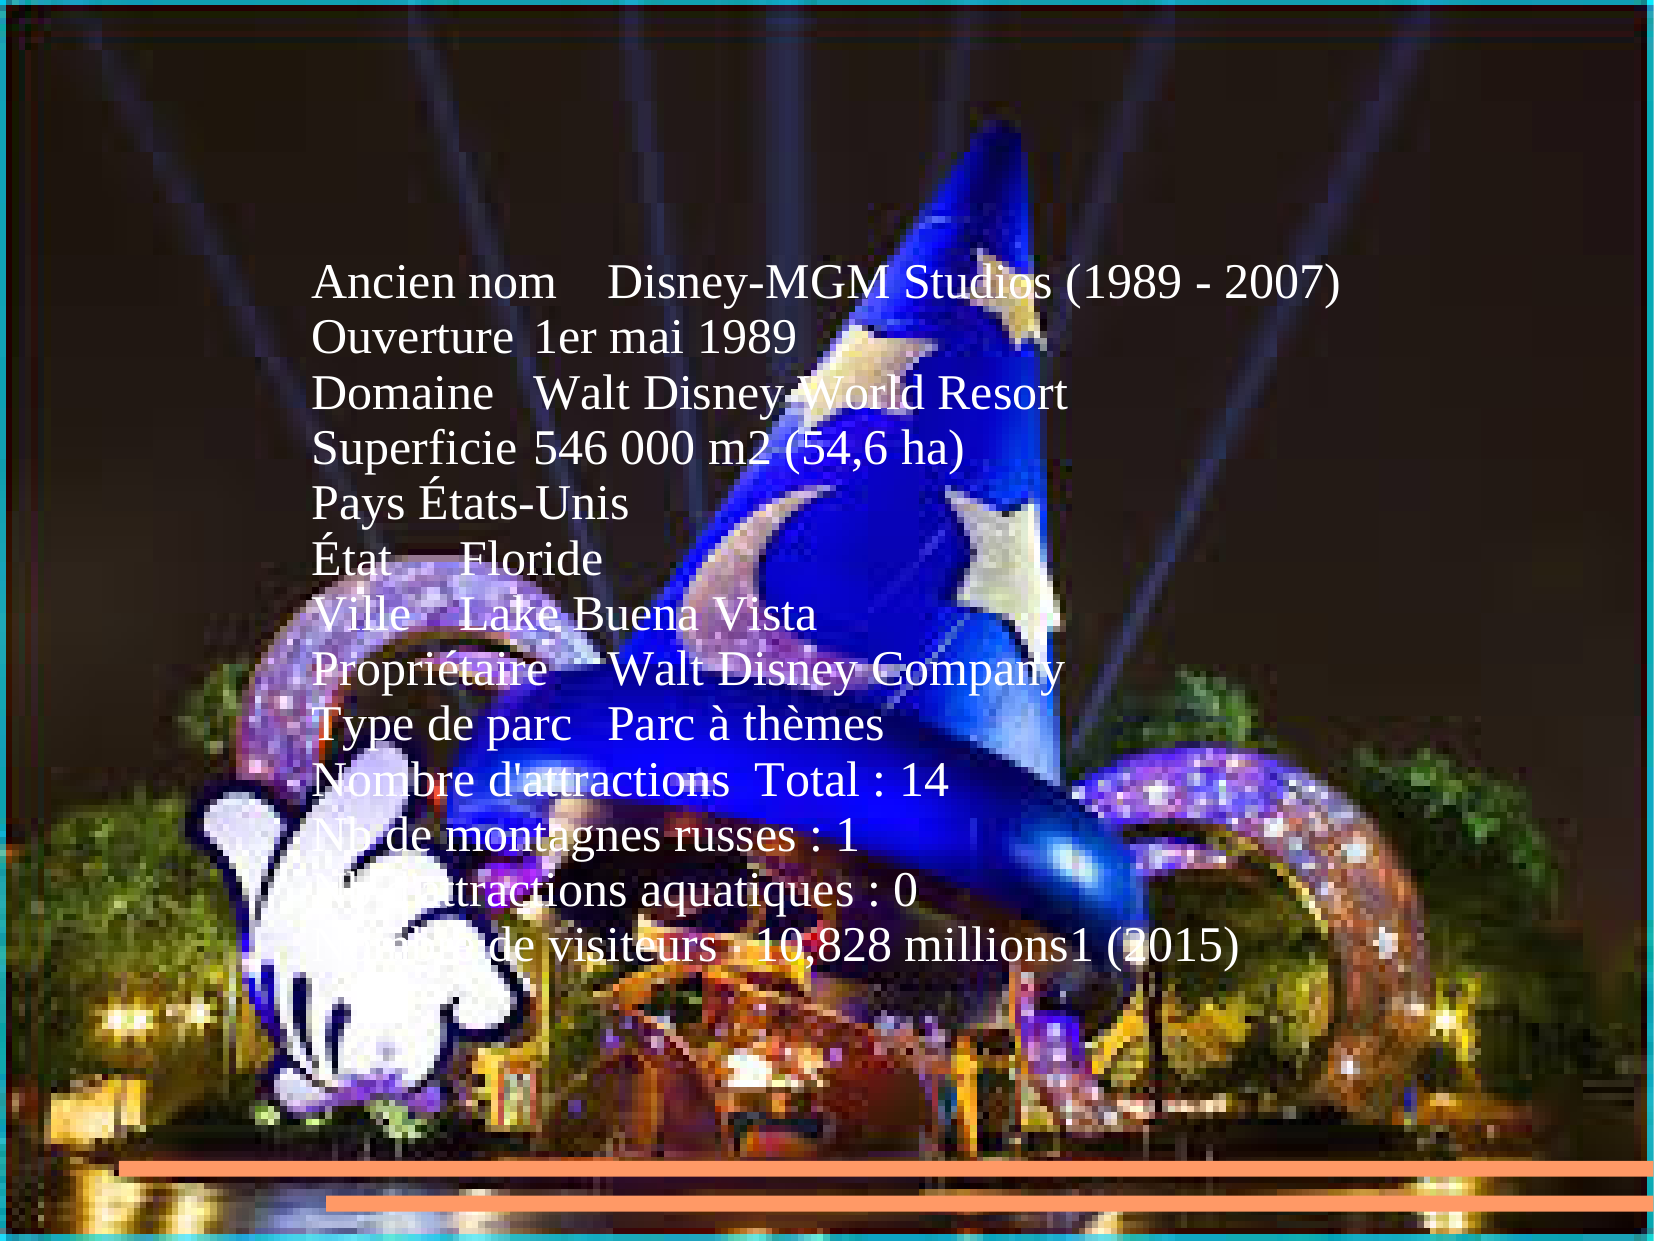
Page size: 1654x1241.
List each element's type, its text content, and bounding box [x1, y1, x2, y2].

text_box Ancien nom Disney-MGM Studios (1989 - 2007) Ouverture 1er mai 1989 Domaine Walt Disney World Resort Superficie 546 000 m2 (54,6 ha) Pays États-Unis État Floride Ville Lake Buena Vista Propriétaire Walt Disney Company Type de parc Parc à thèmes Nombre d'attractions Total : 14 Nb de montagnes russes : 1 Nb d'attractions aquatiques : 0 Nombre de visiteurs 10,828 millions1 (2015) [311, 254, 1342, 986]
picture [0, 0, 1654, 1241]
